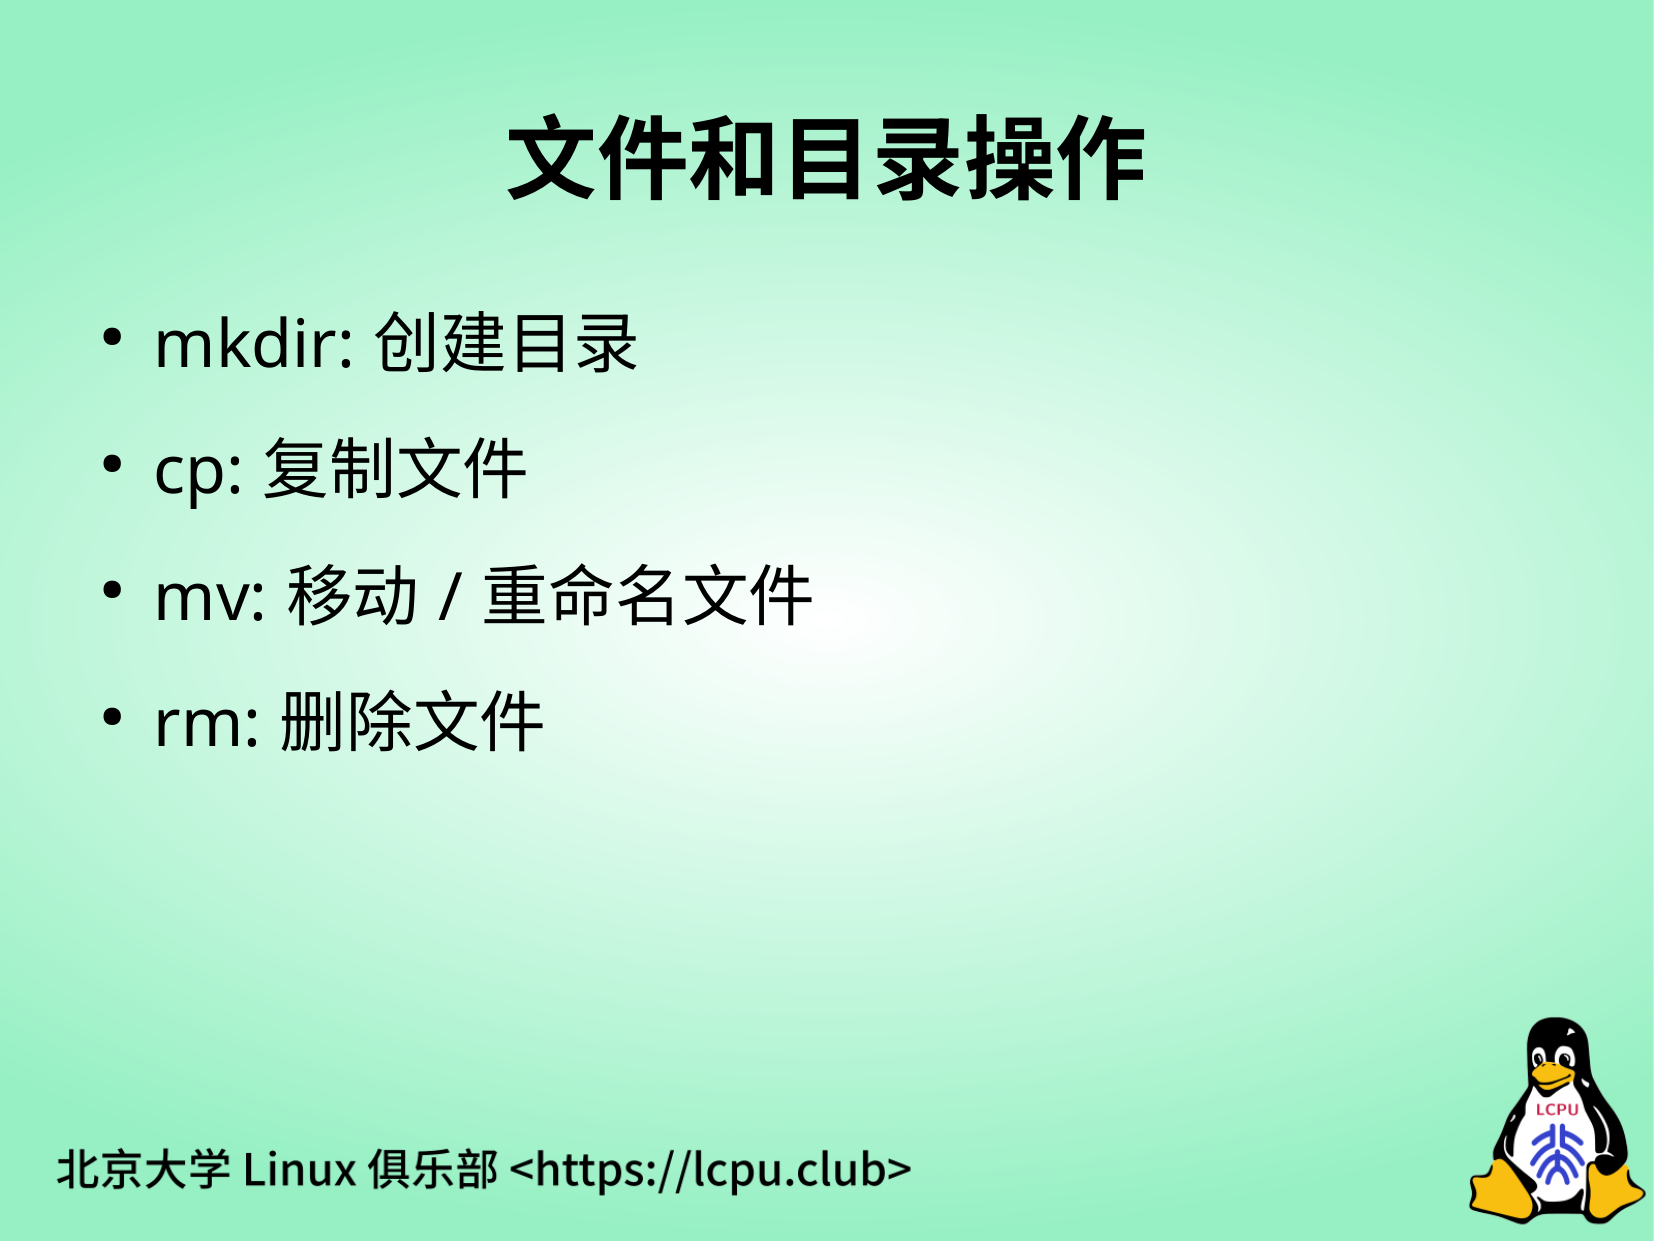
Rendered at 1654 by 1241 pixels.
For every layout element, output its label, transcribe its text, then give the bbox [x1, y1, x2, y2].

title 文件和目录操作 [82, 49, 1571, 257]
list mkdir:创建目录 cp:复制文件 mv:移动/重命名文件 rm:删除文件 [82, 290, 1571, 1010]
picture [0, 0, 1654, 1241]
